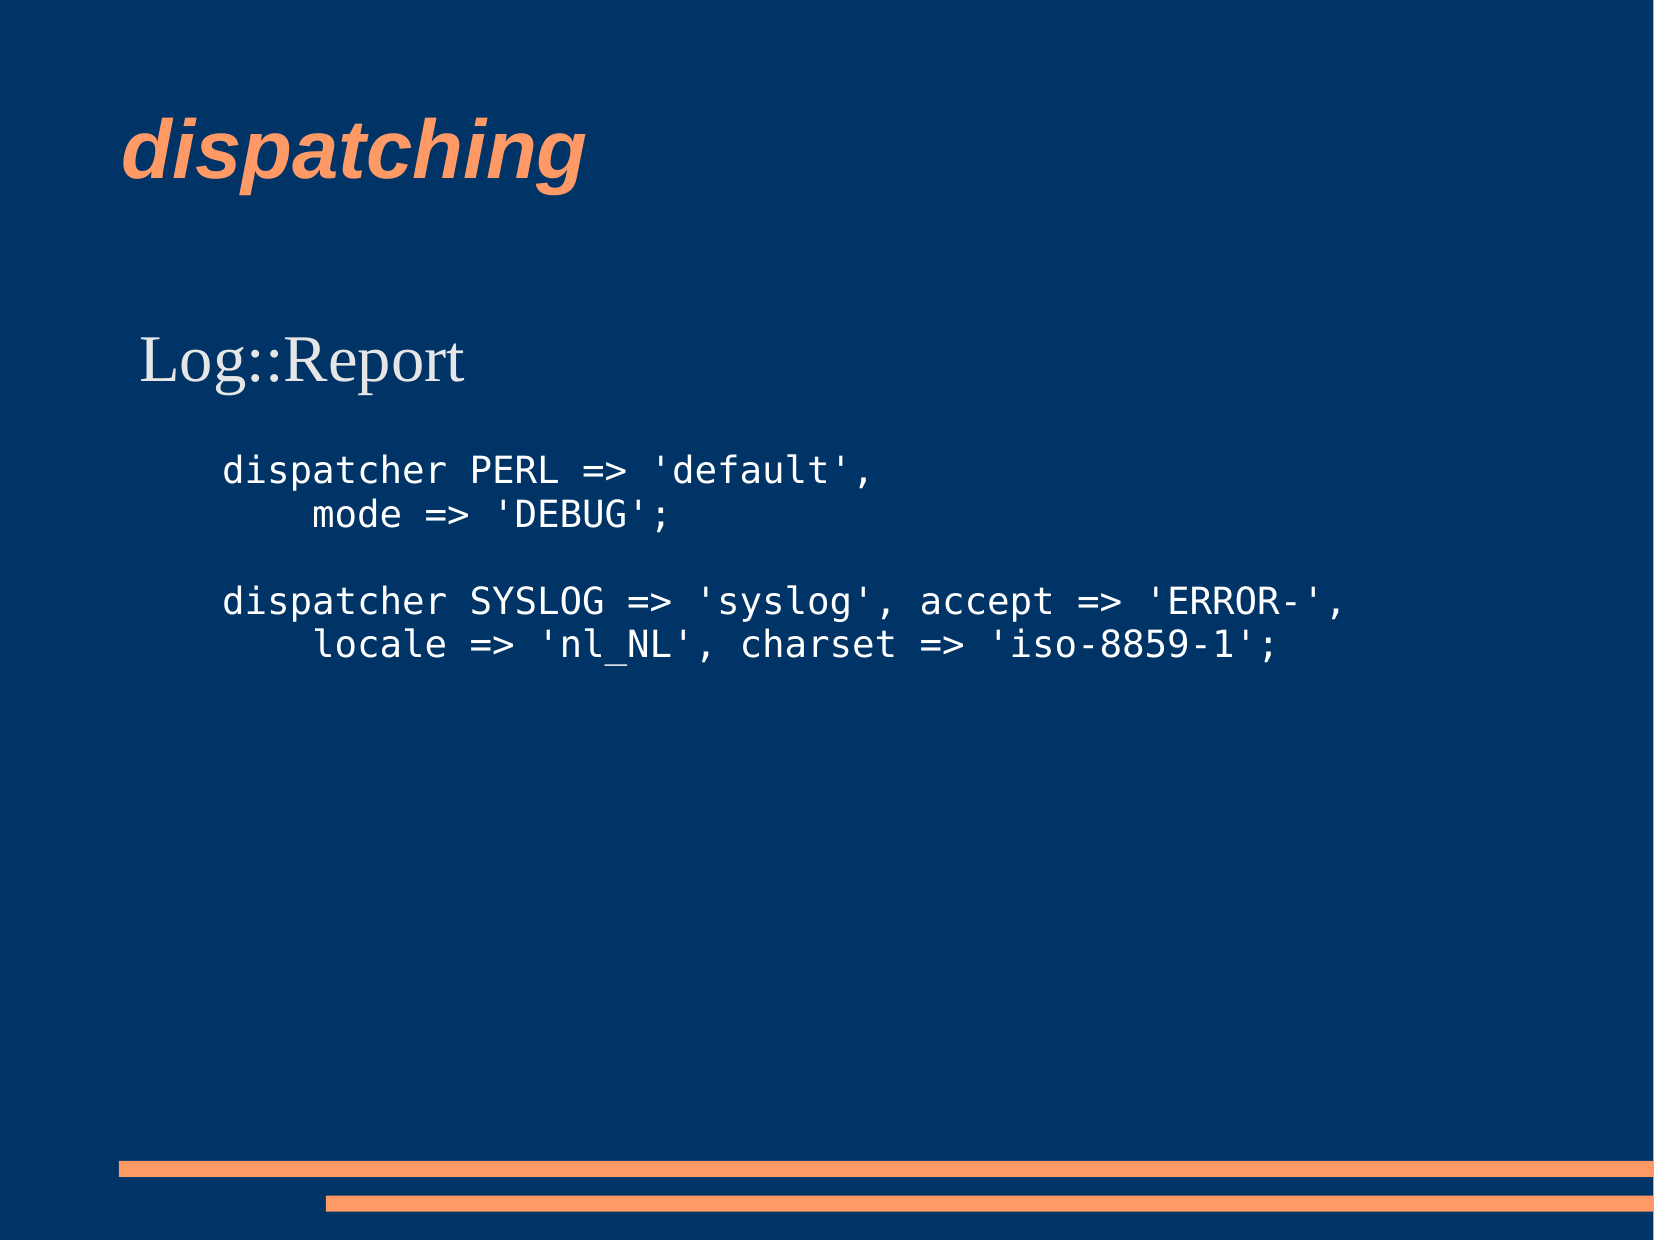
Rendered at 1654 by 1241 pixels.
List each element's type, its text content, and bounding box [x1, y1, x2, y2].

text_box dispatcher PERL => 'default', mode => 'DEBUG'; dispatcher SYSLOG => 'syslog', accept => 'ERROR-', locale => 'nl_NL', charset => 'iso-8859-1'; [207, 441, 1362, 674]
title dispatching [121, 46, 1534, 254]
list Log::Report [121, 322, 1561, 1133]
